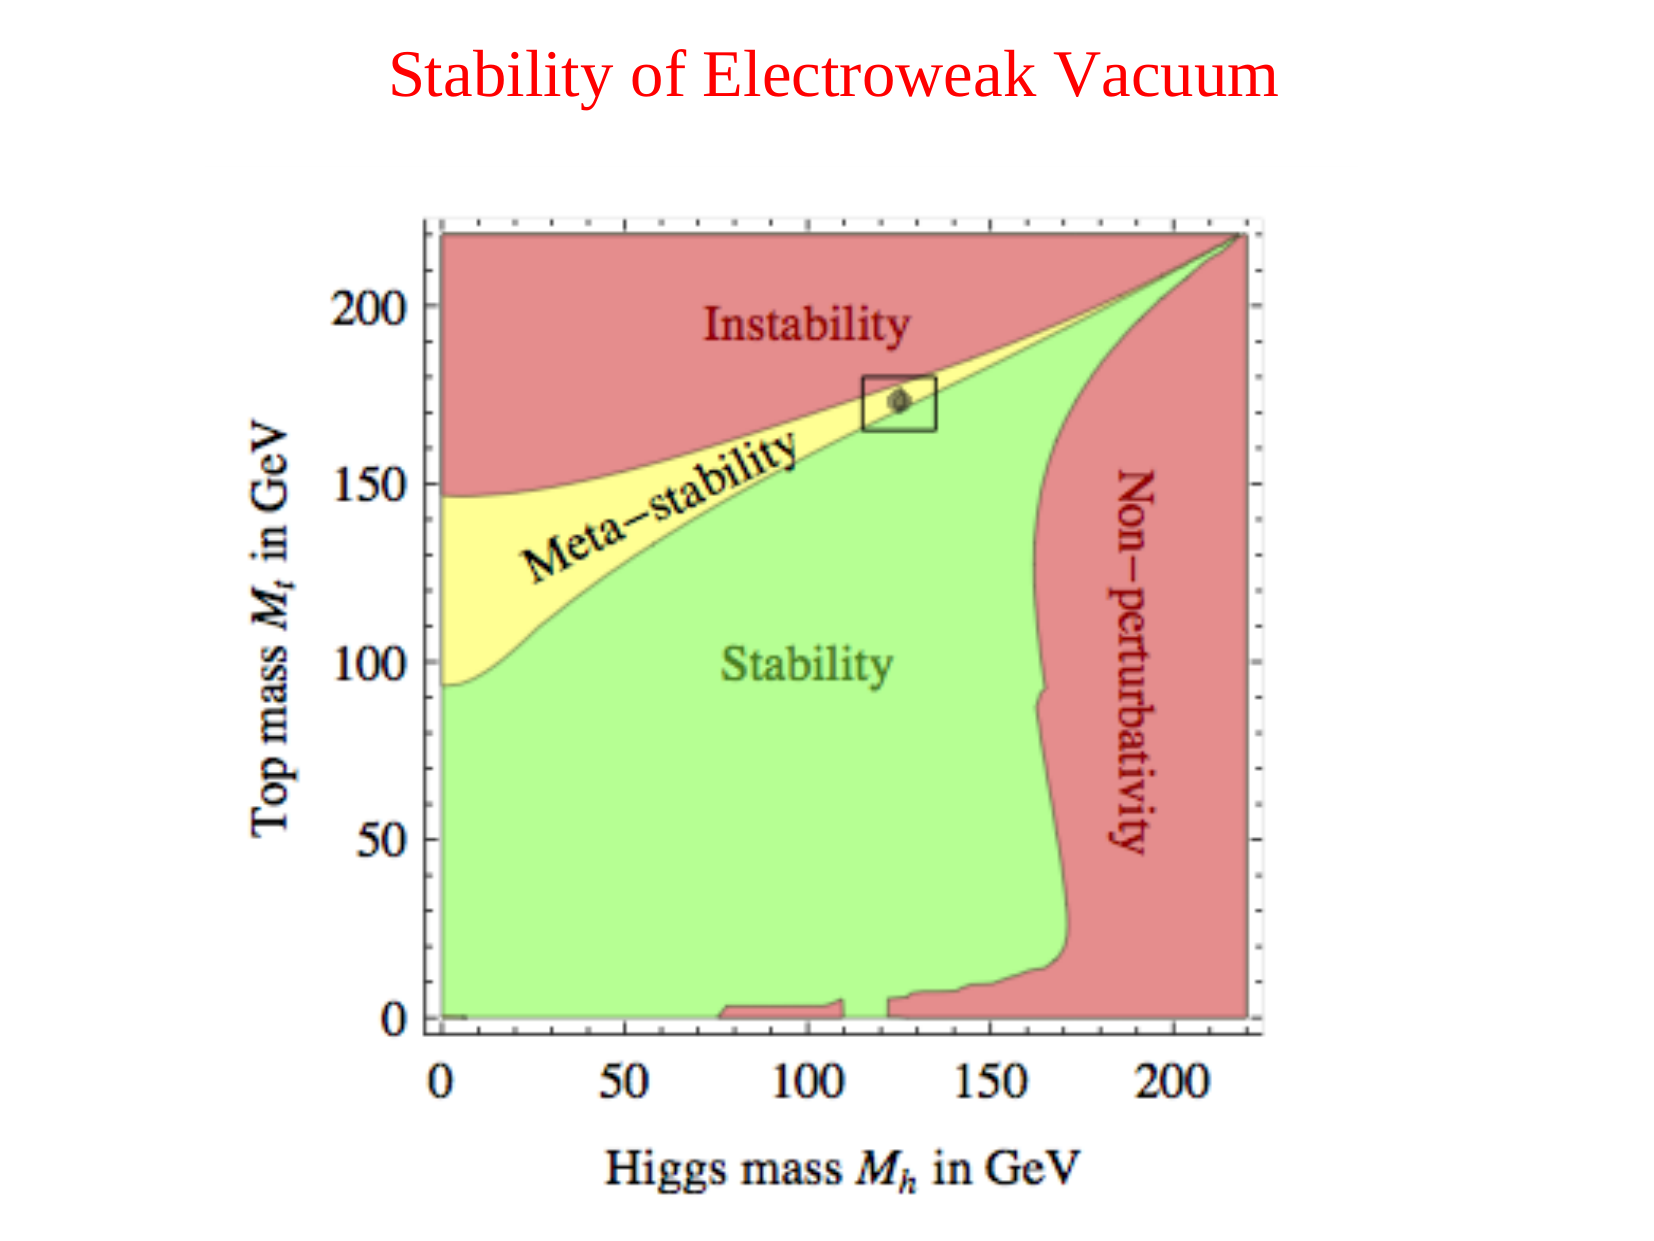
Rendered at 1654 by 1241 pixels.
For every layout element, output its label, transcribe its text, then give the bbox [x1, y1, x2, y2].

title Stability of Electroweak Vacuum [128, 5, 1541, 144]
picture [205, 165, 1358, 1241]
